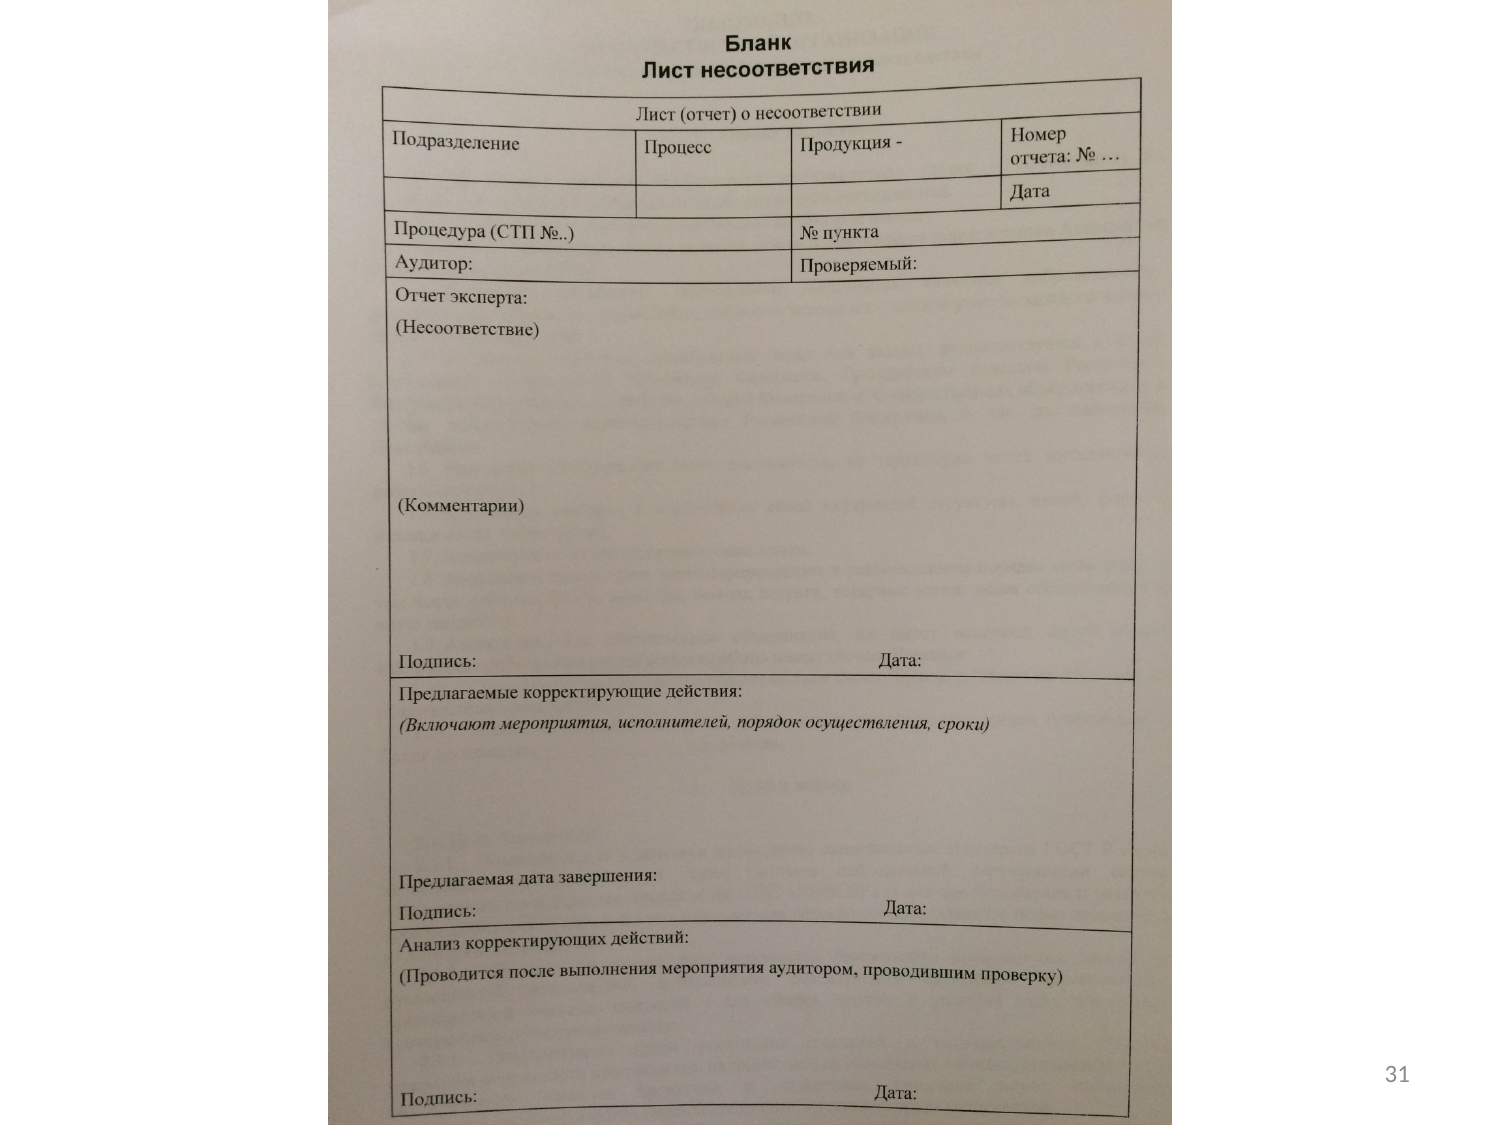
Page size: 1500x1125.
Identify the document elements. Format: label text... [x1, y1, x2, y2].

picture [328, 0, 1172, 1125]
text_box <номер> [1172, 1042, 1425, 1103]
